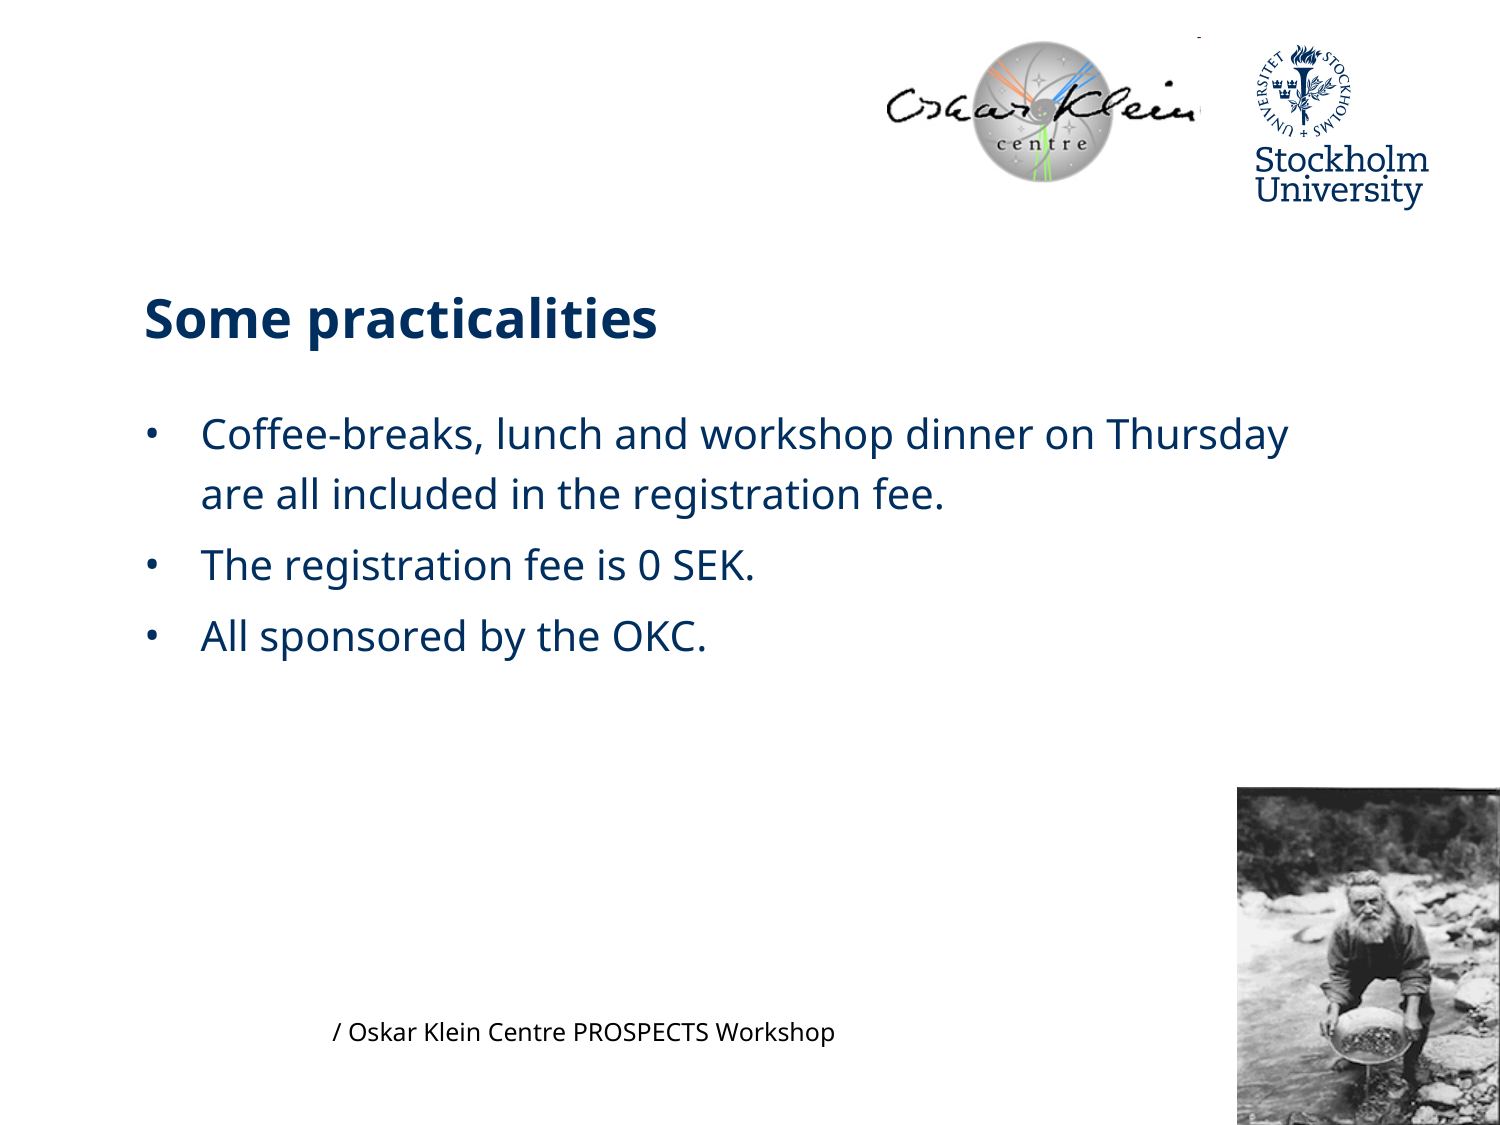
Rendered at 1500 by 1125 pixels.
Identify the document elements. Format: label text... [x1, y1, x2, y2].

picture [1255, 44, 1445, 211]
picture [1237, 787, 1500, 1125]
list Coffee-breaks, lunch and workshop dinner on Thursday are all included in the registration fee. The registration fee is 0 SEK. All sponsored by the OKC. [129, 389, 1313, 965]
picture [887, 37, 1201, 189]
title Some practicalities [129, 274, 1254, 389]
